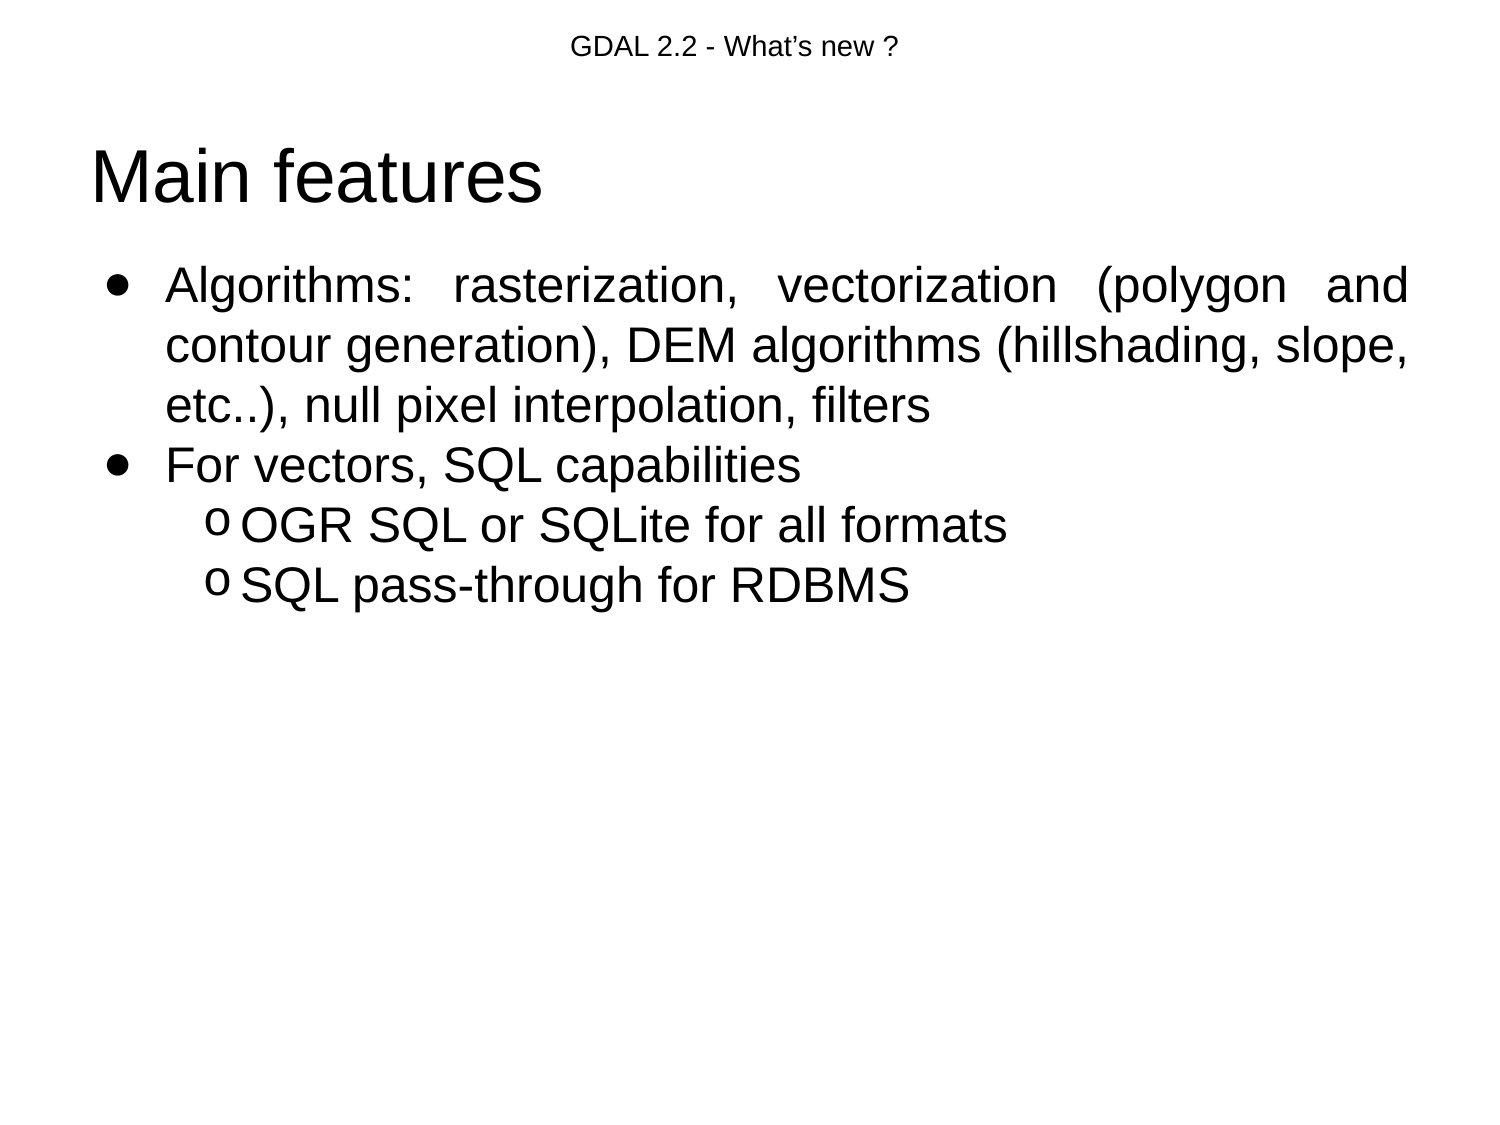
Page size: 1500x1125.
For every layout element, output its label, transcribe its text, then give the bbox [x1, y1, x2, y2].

title Main features [75, 45, 1425, 233]
list Algorithms: rasterization, vectorization (polygon and contour generation), DEM algorithms (hillshading, slope, etc..), null pixel interpolation, filters For vectors, SQL capabilities OGR SQL or SQLite for all formats SQL pass-through for RDBMS [75, 237, 1425, 1053]
